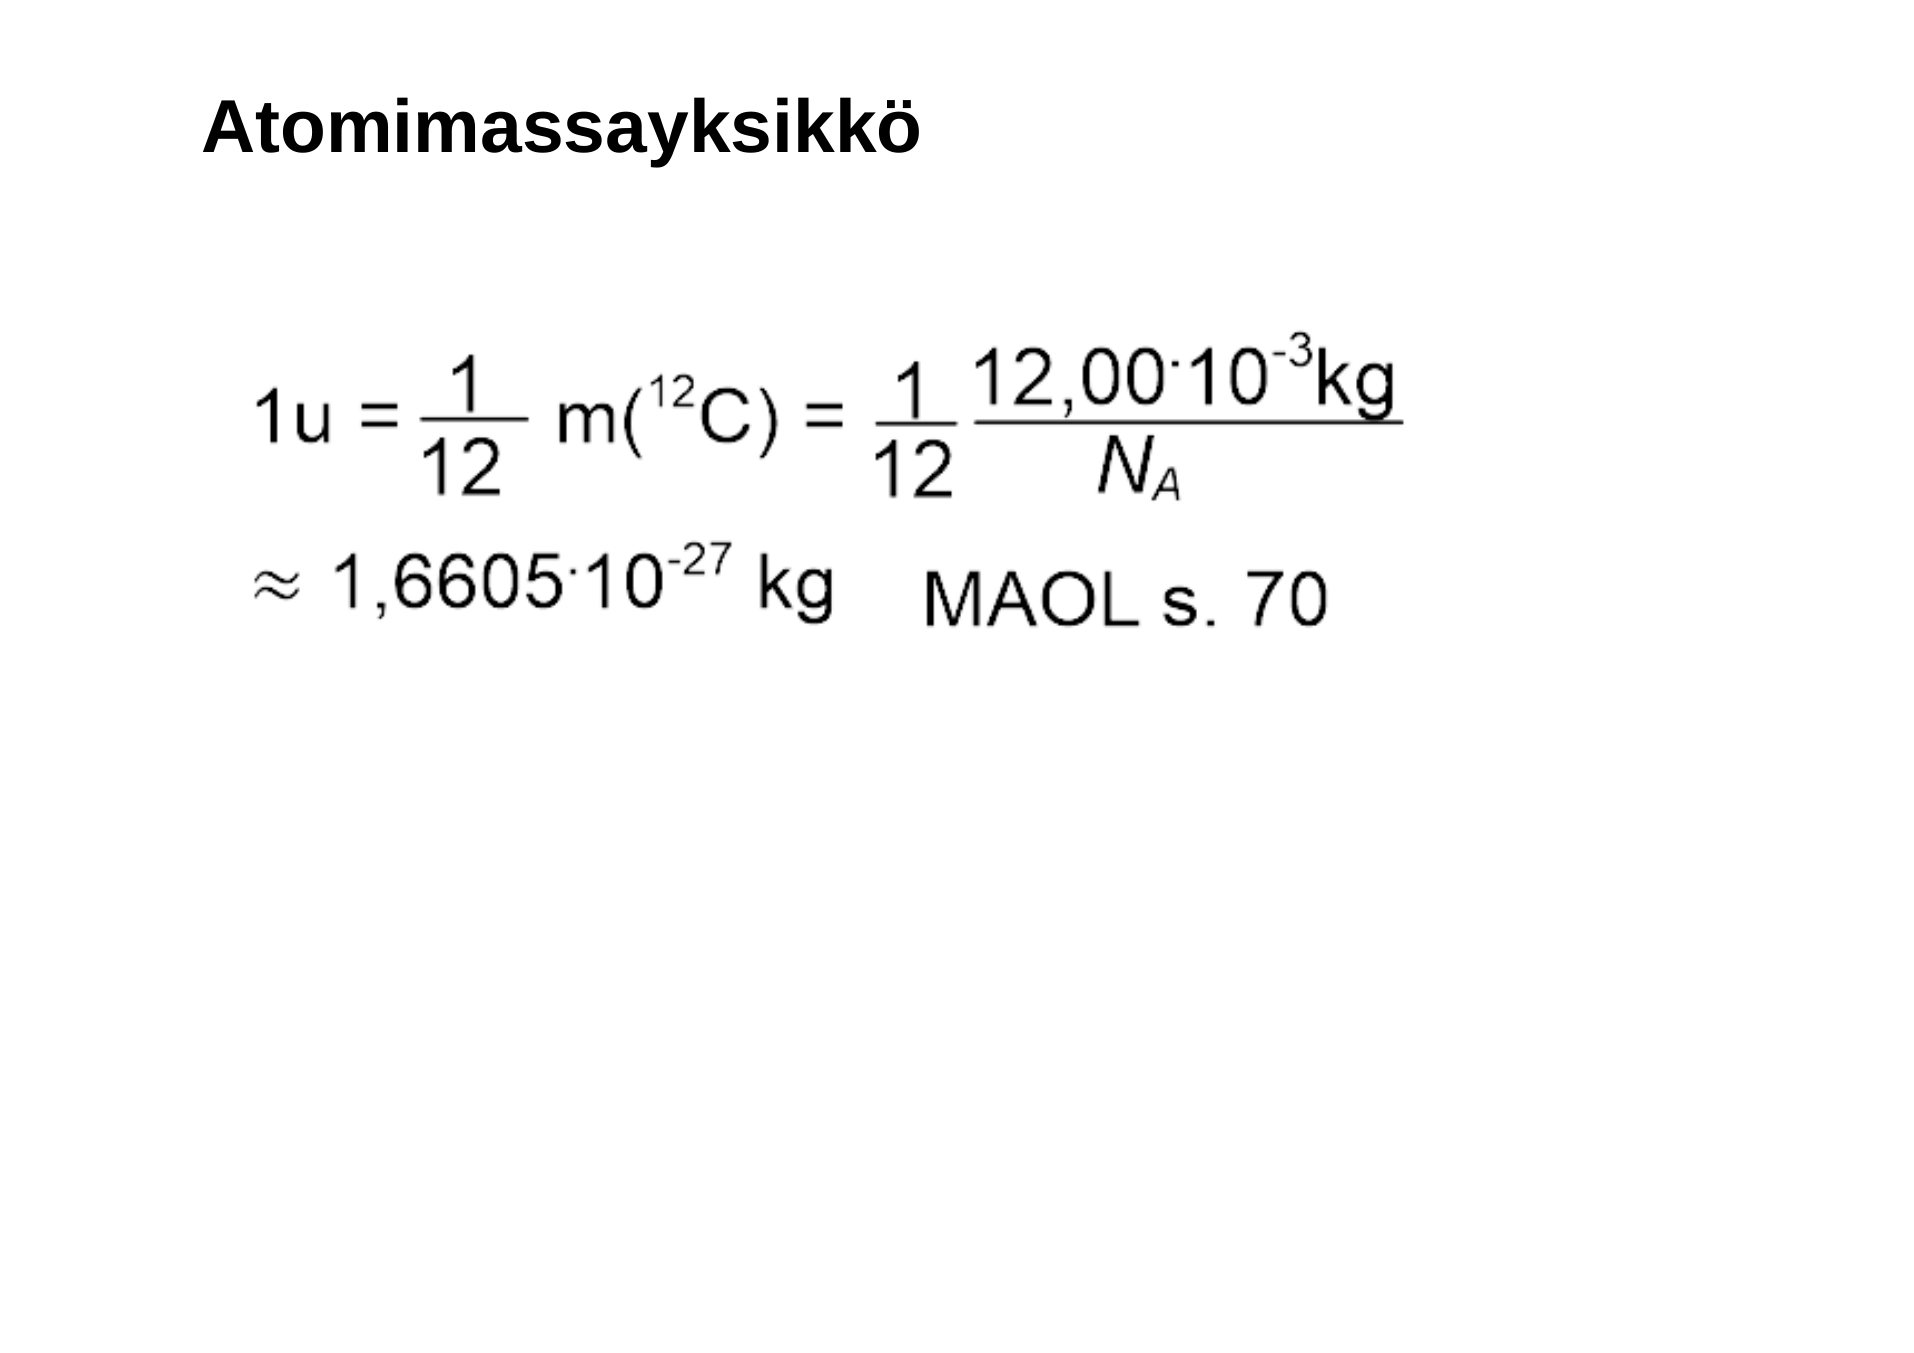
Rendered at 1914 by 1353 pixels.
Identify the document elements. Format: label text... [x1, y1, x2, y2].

picture [182, 244, 1599, 711]
text_box Atomimassayksikkö [186, 77, 1135, 185]
